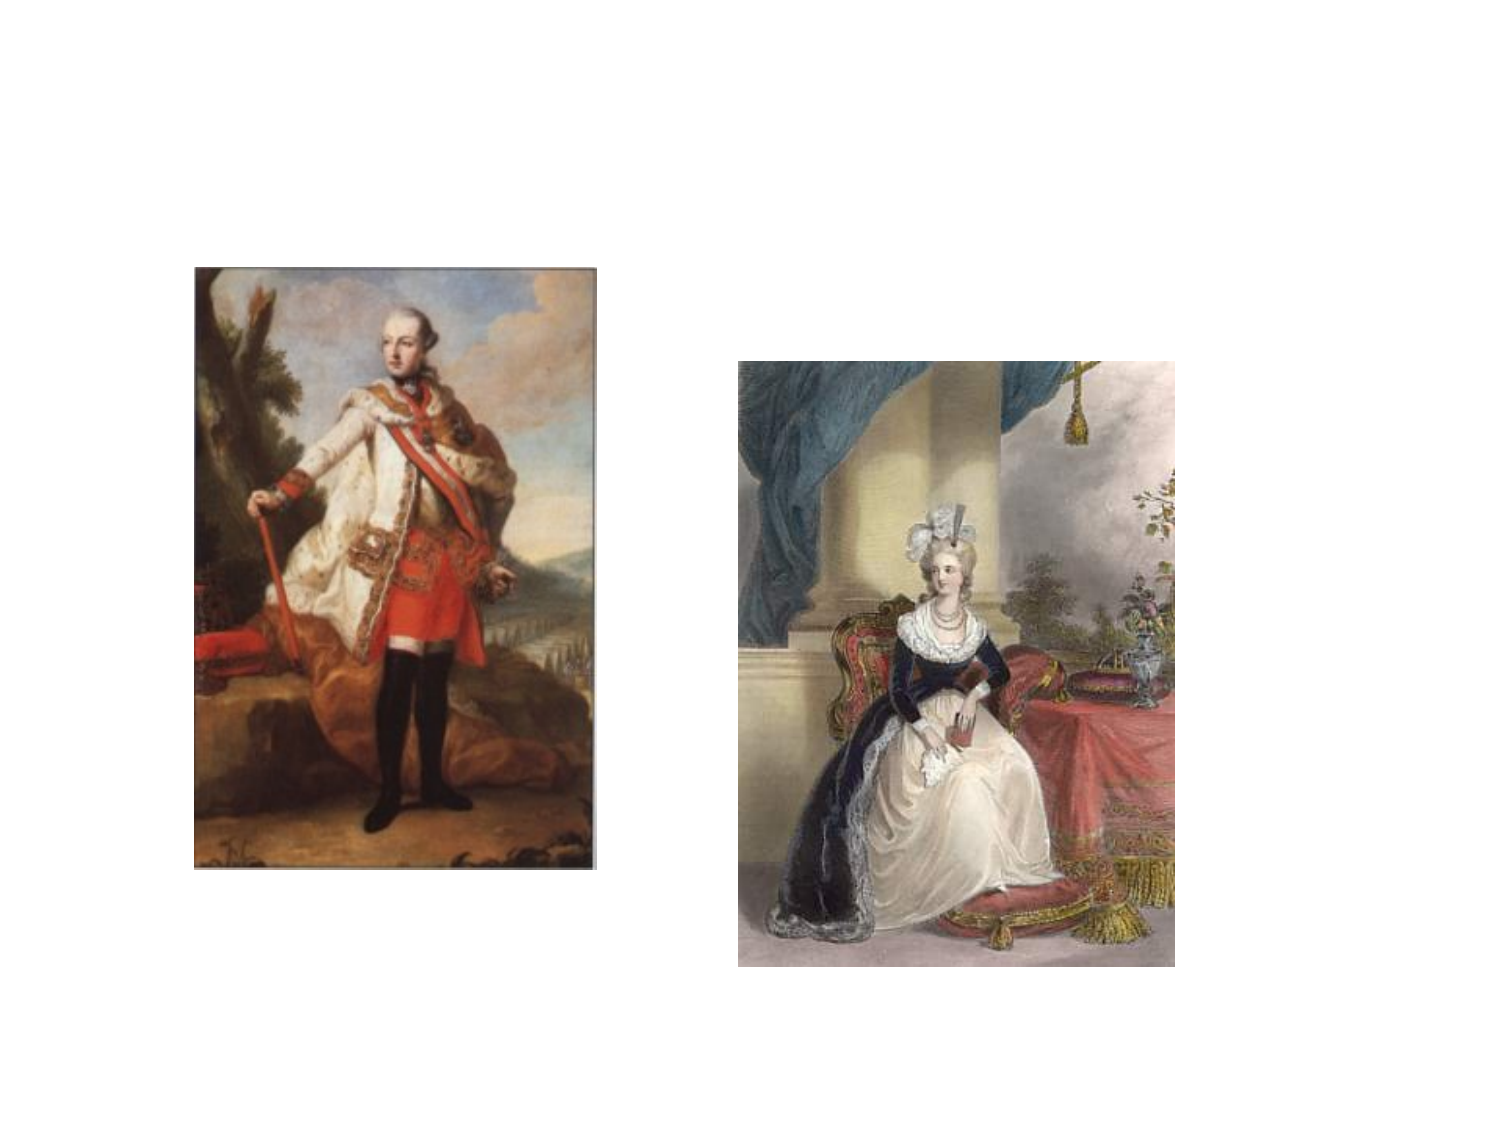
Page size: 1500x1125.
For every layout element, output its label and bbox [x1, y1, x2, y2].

picture [738, 361, 1175, 967]
picture [194, 267, 597, 870]
